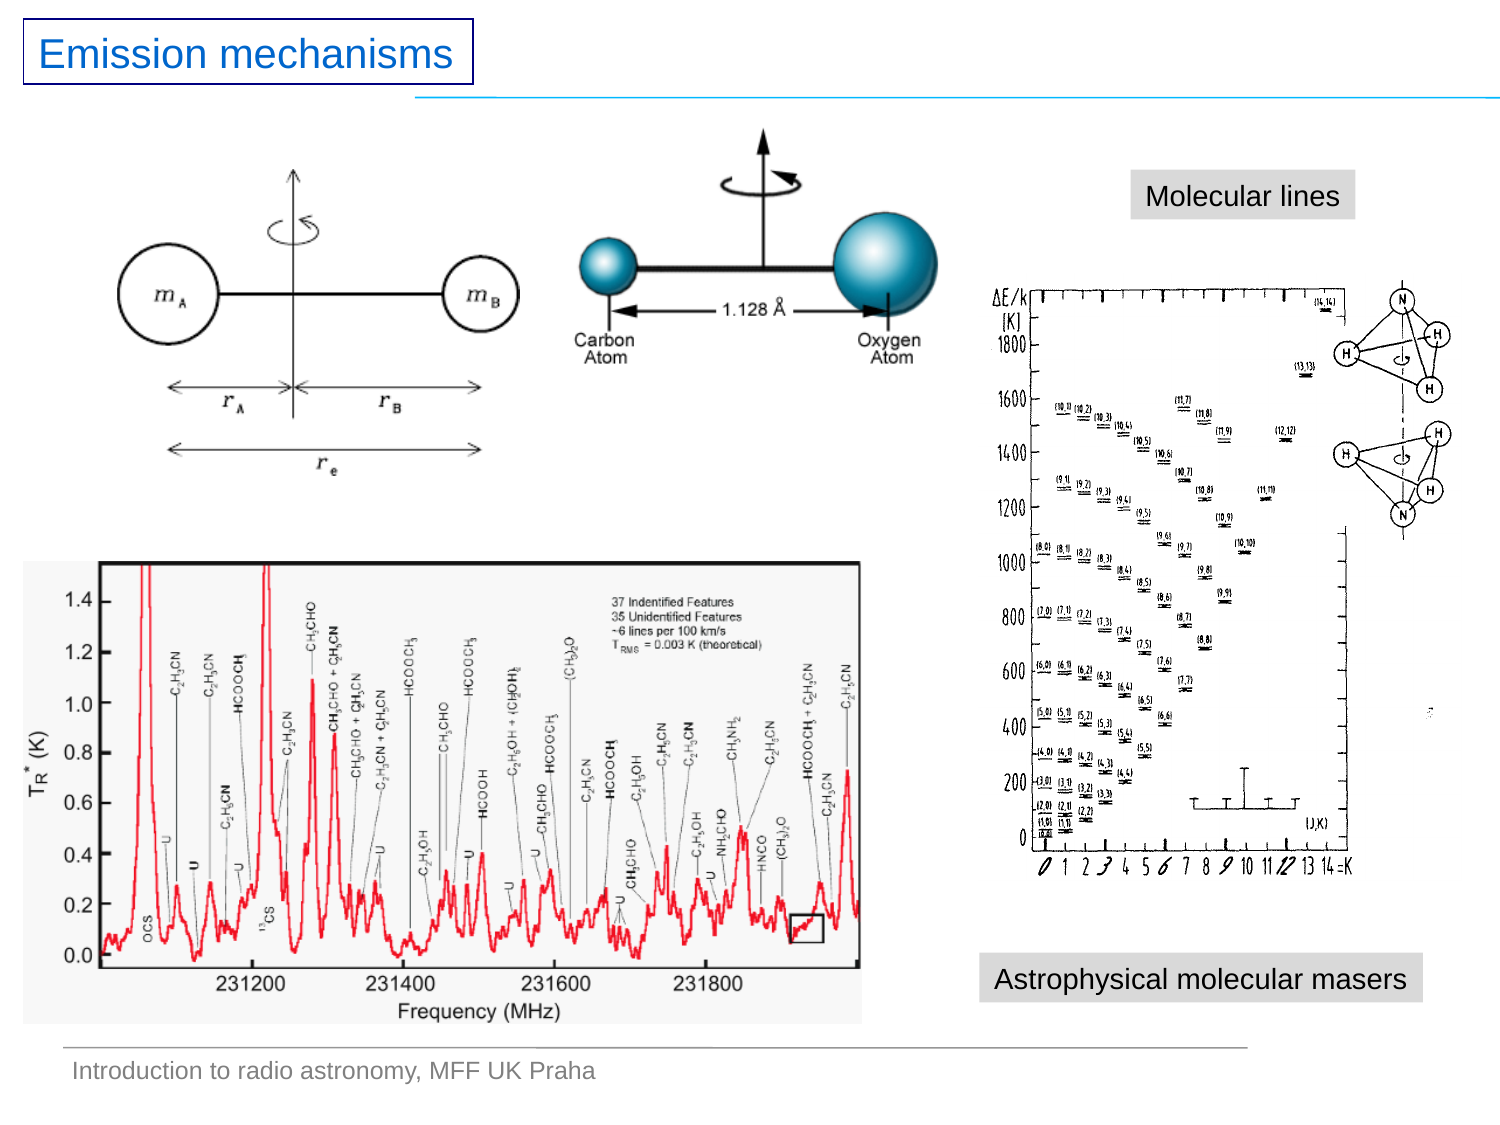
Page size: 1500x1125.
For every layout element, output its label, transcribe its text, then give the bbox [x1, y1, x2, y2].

text_box Emission mechanisms [23, 18, 473, 85]
picture [23, 561, 862, 1024]
picture [117, 169, 520, 476]
picture [978, 273, 1462, 881]
text_box Astrophysical molecular masers [979, 952, 1423, 1003]
picture [529, 126, 970, 381]
text_box Molecular lines [1130, 169, 1356, 220]
